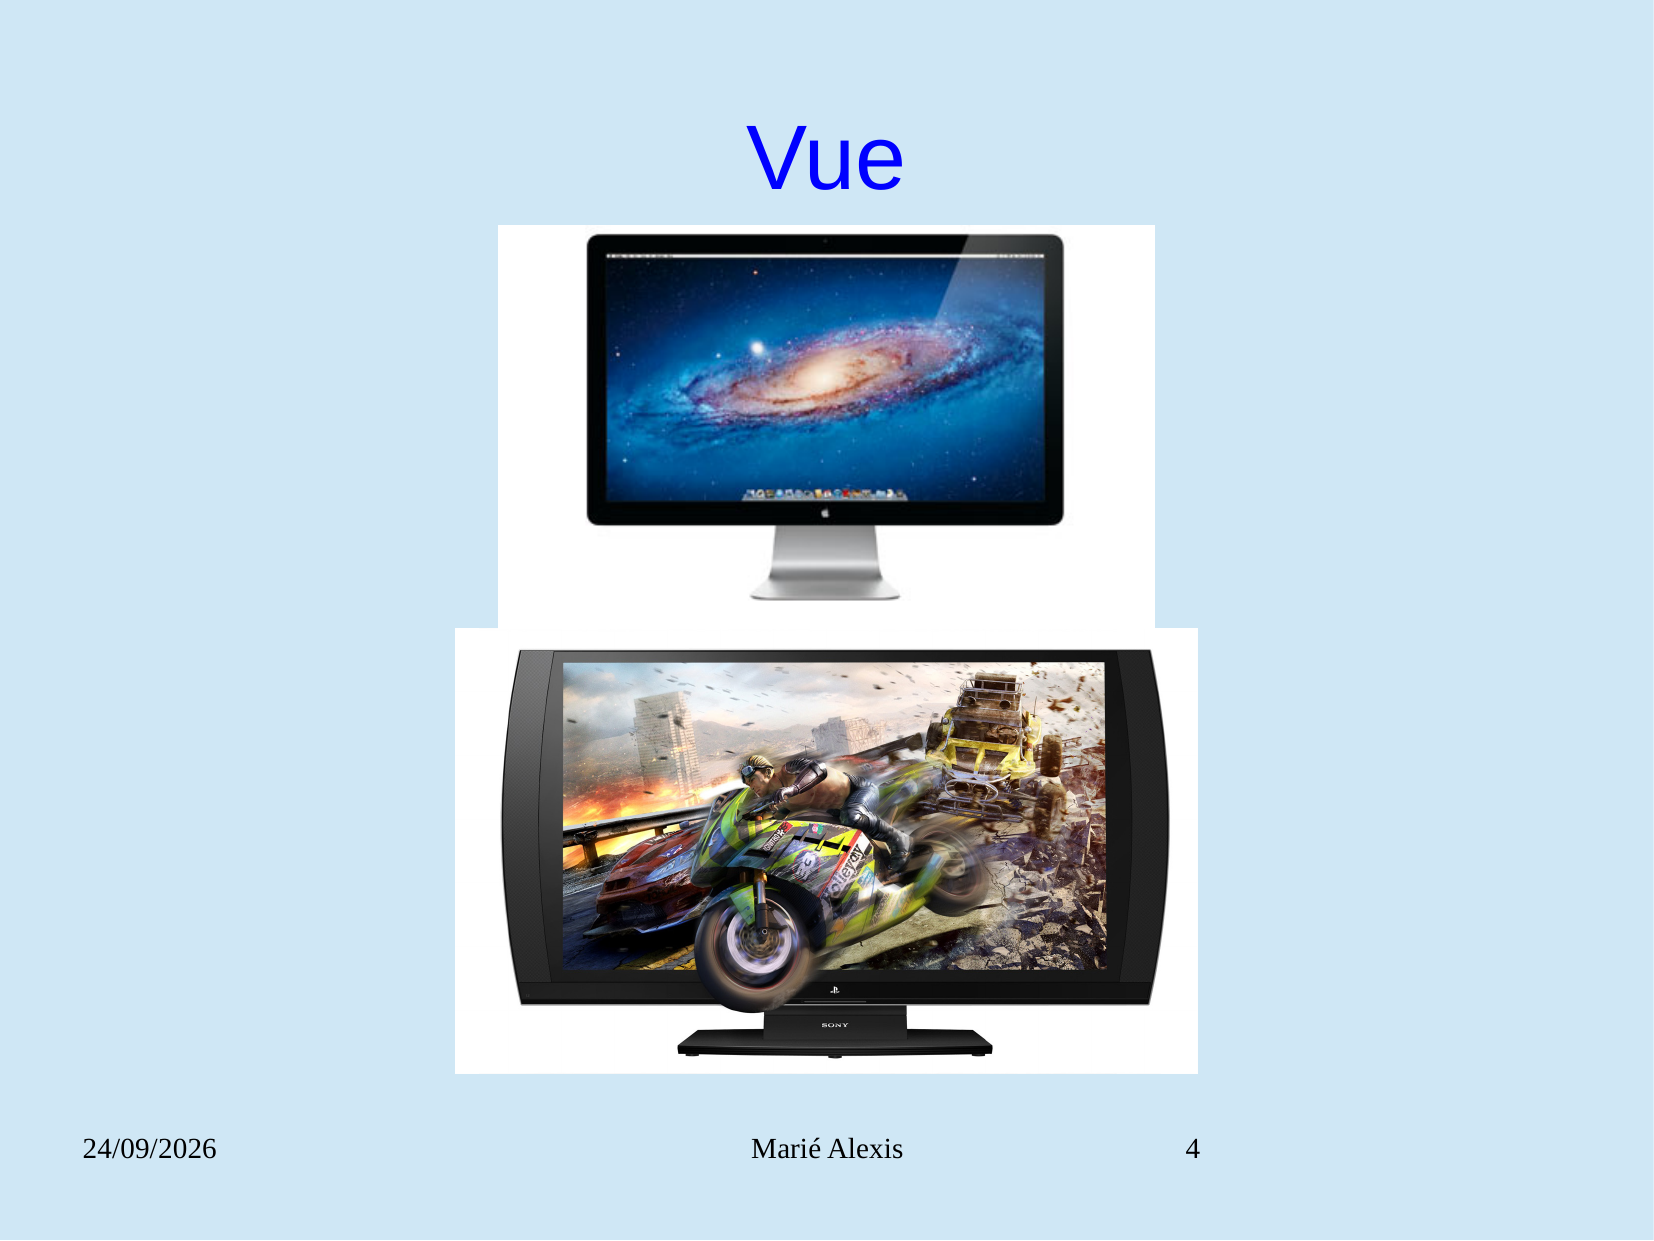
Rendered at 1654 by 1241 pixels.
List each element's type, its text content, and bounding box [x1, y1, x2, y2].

title Vue [82, 49, 1571, 257]
text_box [82, 1129, 468, 1216]
text_box [1185, 1129, 1571, 1216]
picture [455, 225, 1198, 1074]
text_box Marié Alexis [565, 1129, 1090, 1216]
